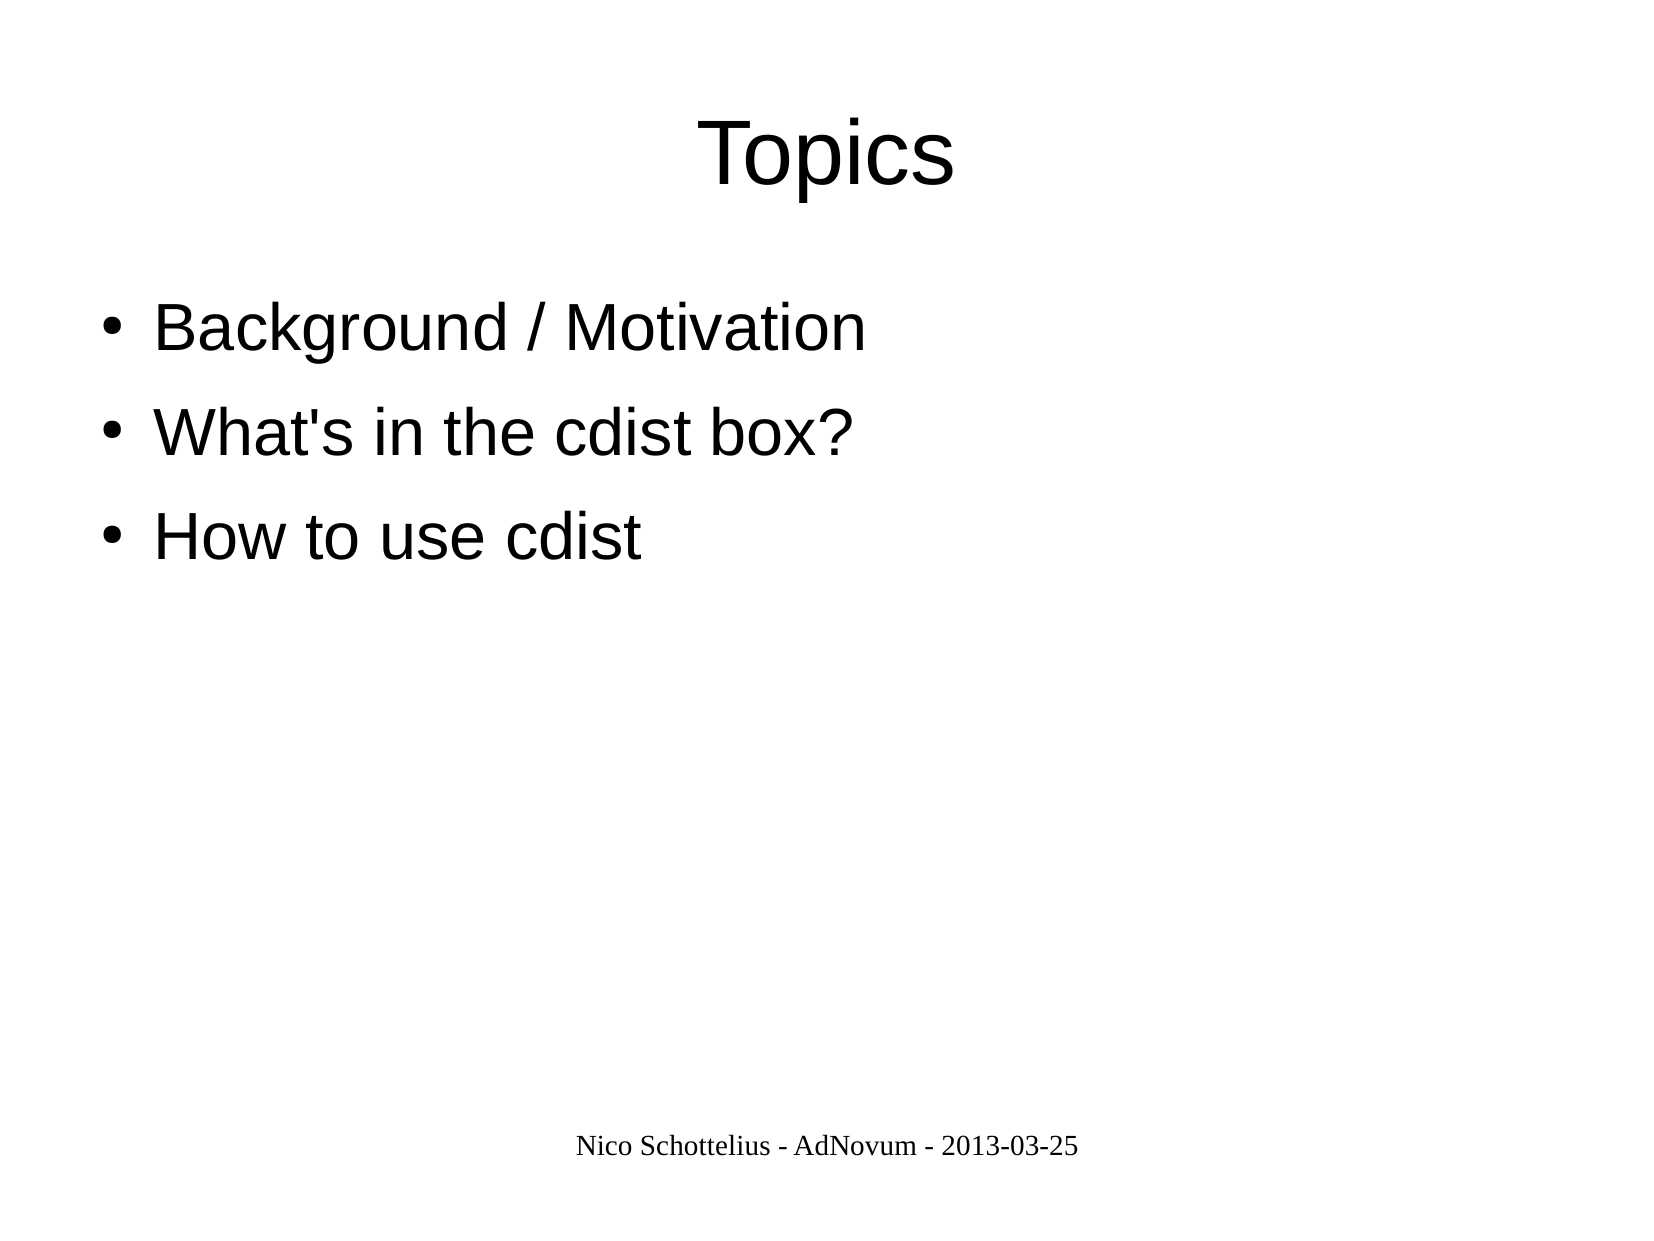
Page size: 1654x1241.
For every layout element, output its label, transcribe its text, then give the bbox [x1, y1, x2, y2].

list Background / Motivation What's in the cdist box? How to use cdist [82, 290, 1538, 1010]
title Topics [82, 49, 1571, 257]
